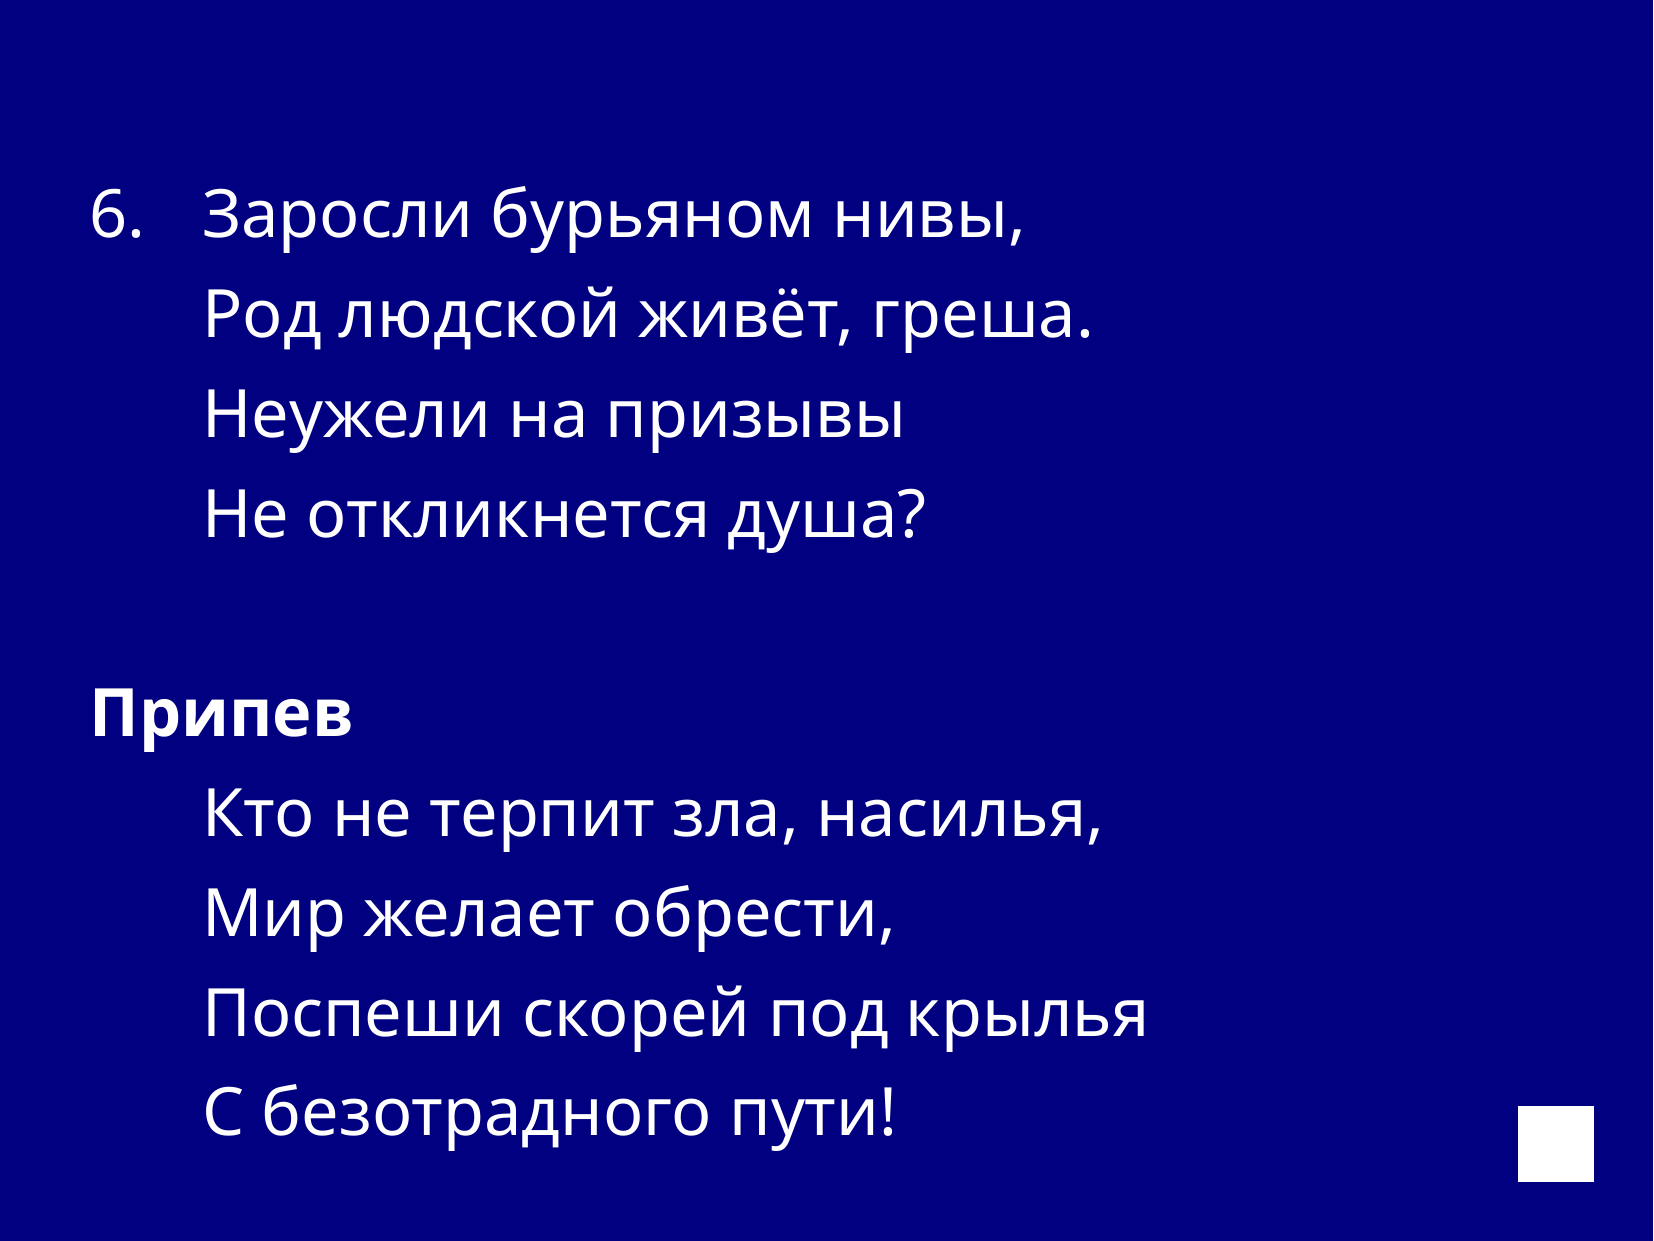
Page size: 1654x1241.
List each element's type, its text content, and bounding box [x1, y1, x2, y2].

text_box 6. Заросли бурьяном нивы, Род людской живёт, греша. Неужели на призывы Не откликнется душа? Припев Кто не терпит зла, насилья, Мир желает обрести, Поспеши скорей под крылья С безотрадного пути! [75, 150, 1576, 1163]
text_box [1518, 1106, 1594, 1182]
